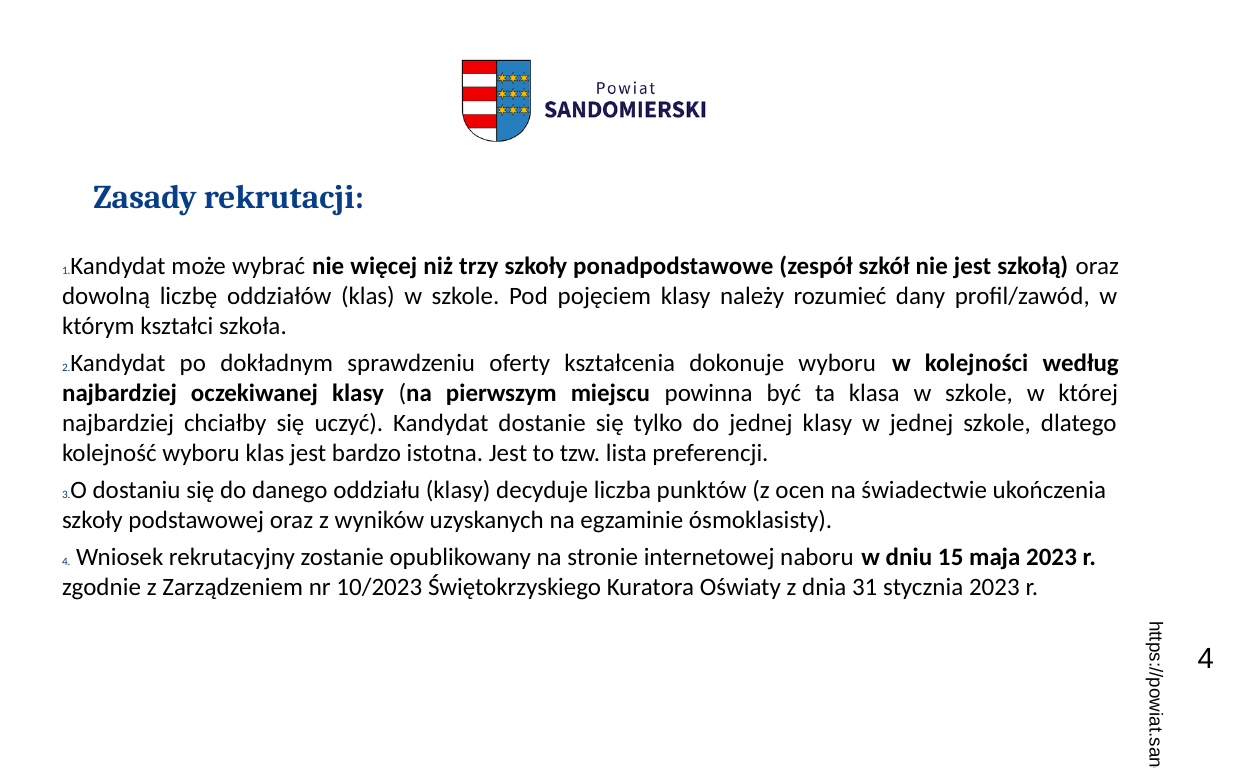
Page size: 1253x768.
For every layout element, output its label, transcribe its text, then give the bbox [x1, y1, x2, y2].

title Zasady rekrutacji: [78, 167, 1123, 242]
text_box https://powiat.sandomierz.pl/ [1125, 606, 1176, 768]
list Kandydat może wybrać nie więcej niż trzy szkoły ponadpodstawowe (zespół szkół nie jest szkołą) oraz dowolną liczbę oddziałów (klas) w szkole. Pod pojęciem klasy należy rozumieć dany profil/zawód, w którym kształci szkoła. Kandydat po dokładnym sprawdzeniu oferty kształcenia dokonuje wyboru w kolejności według najbardziej oczekiwanej klasy (na pierwszym miejscu powinna być ta klasa w szkole, w której najbardziej chciałby się uczyć). Kandydat dostanie się tylko do jednej klasy w jednej szkole, dlatego kolejność wyboru klas jest bardzo istotna. Jest to tzw. lista preferencji. O dostaniu się do danego oddziału (klasy) decyduje liczba punktów (z ocen na świadectwie ukończenia szkoły podstawowej oraz z wyników uzyskanych na egzaminie ósmoklasisty). Wniosek rekrutacyjny zostanie opublikowany na stronie internetowej naboru w dniu 15 maja 2023 r. zgodnie z Zarządzeniem nr 10/2023 Świętokrzyskiego Kuratora Oświaty z dnia 31 stycznia 2023 r. [47, 242, 1134, 674]
picture [460, 59, 707, 143]
text_box [1168, 632, 1244, 677]
